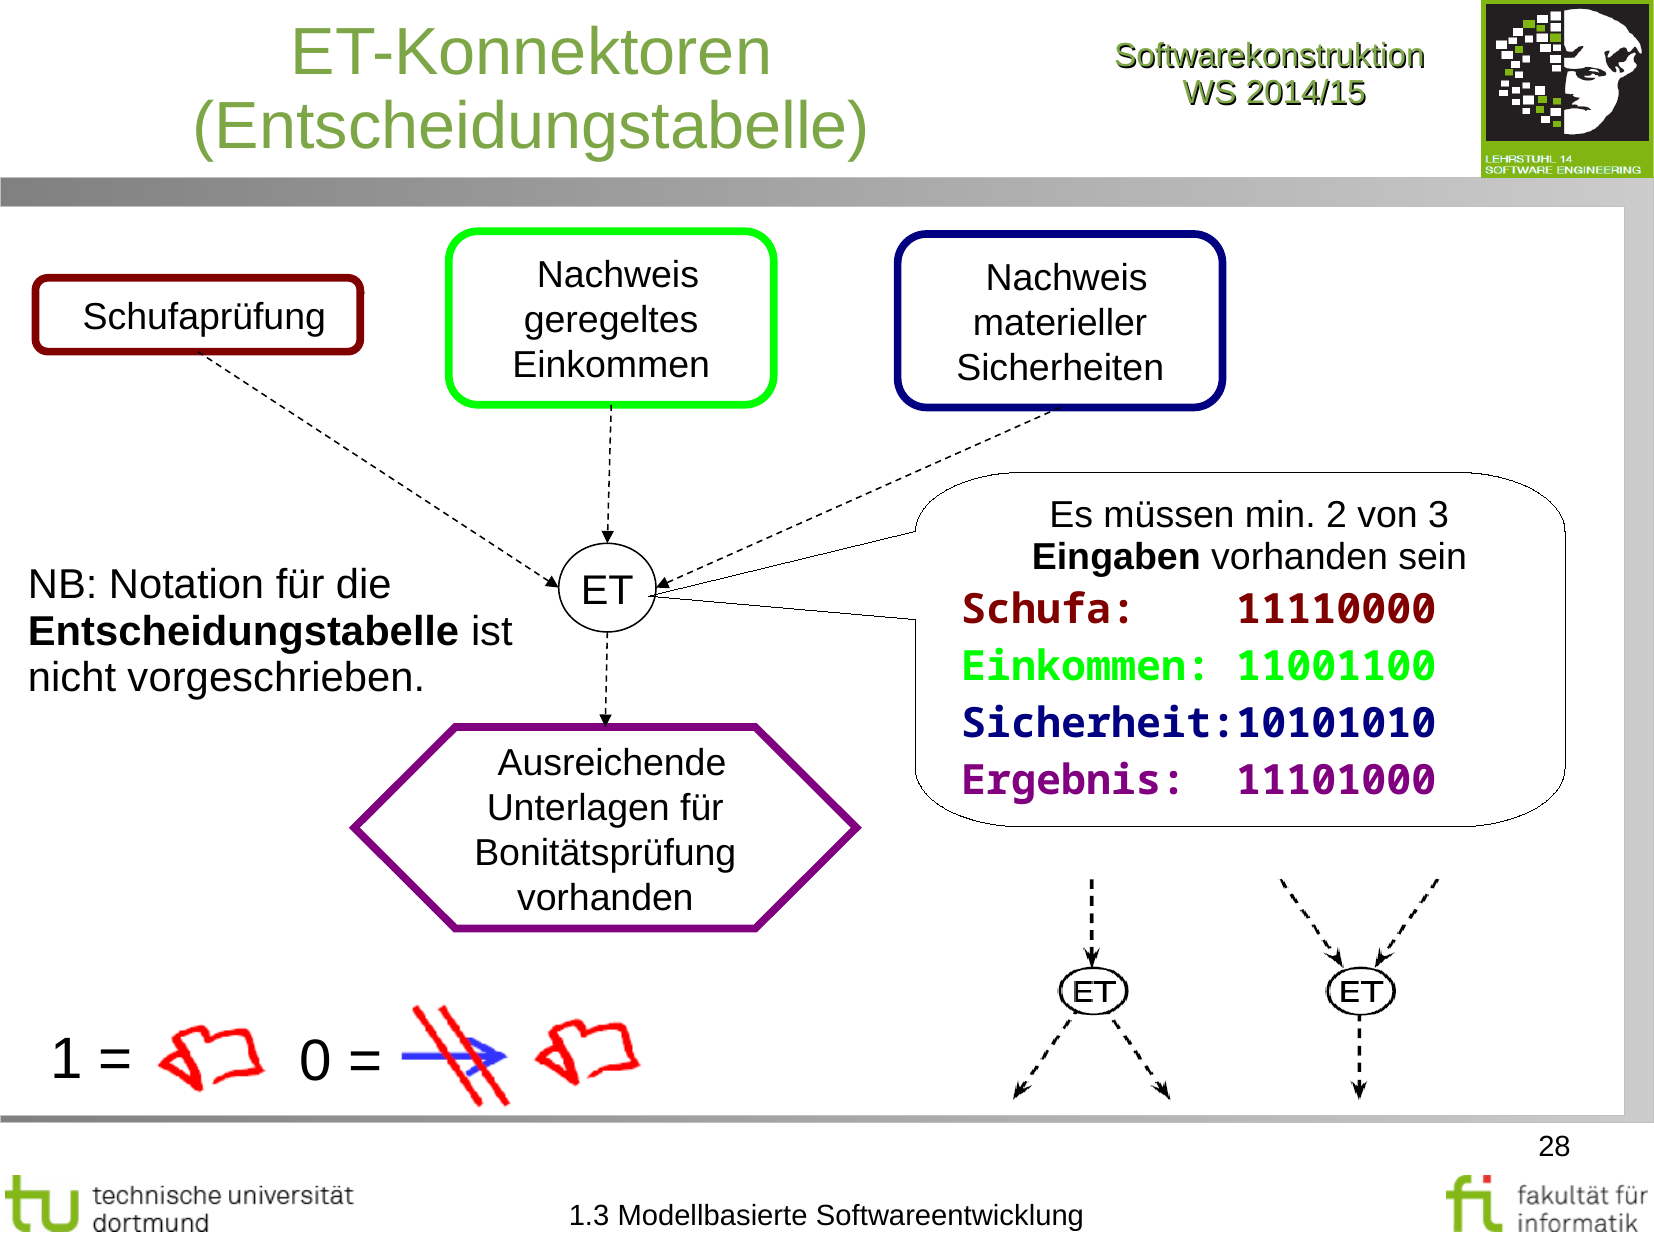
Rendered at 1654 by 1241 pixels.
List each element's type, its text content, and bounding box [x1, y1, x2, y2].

text_box Schufaprüfung [35, 277, 361, 352]
picture [999, 868, 1447, 1104]
picture [5, 1175, 354, 1232]
list NB: Notation für die Entscheidungstabelle ist nicht vorgeschrieben. [27, 561, 562, 1040]
text_box ET [562, 543, 657, 632]
picture [165, 1040, 272, 1097]
text_box Nachweis materieller Sicherheiten [897, 233, 1223, 408]
picture [1446, 1175, 1648, 1232]
text_box 1 = [35, 1040, 165, 1099]
text_box Es müssen min. 2 von 3 Eingaben vorhanden sein [1017, 485, 1482, 578]
picture [399, 1003, 650, 1109]
text_box 0 = [284, 1040, 414, 1101]
picture [1481, 0, 1654, 178]
text_box Nachweis geregeltes Einkommen [448, 231, 774, 405]
text_box Ausreichende Unterlagen für Bonitätsprüfung vorhanden [562, 726, 857, 929]
title ET-Konnektoren (Entscheidungstabelle) [0, 7, 1063, 170]
list Schufa: 11110000 Einkommen: 11001100 Sicherheit:10101010 Ergebnis: 11101000 [961, 578, 1636, 815]
